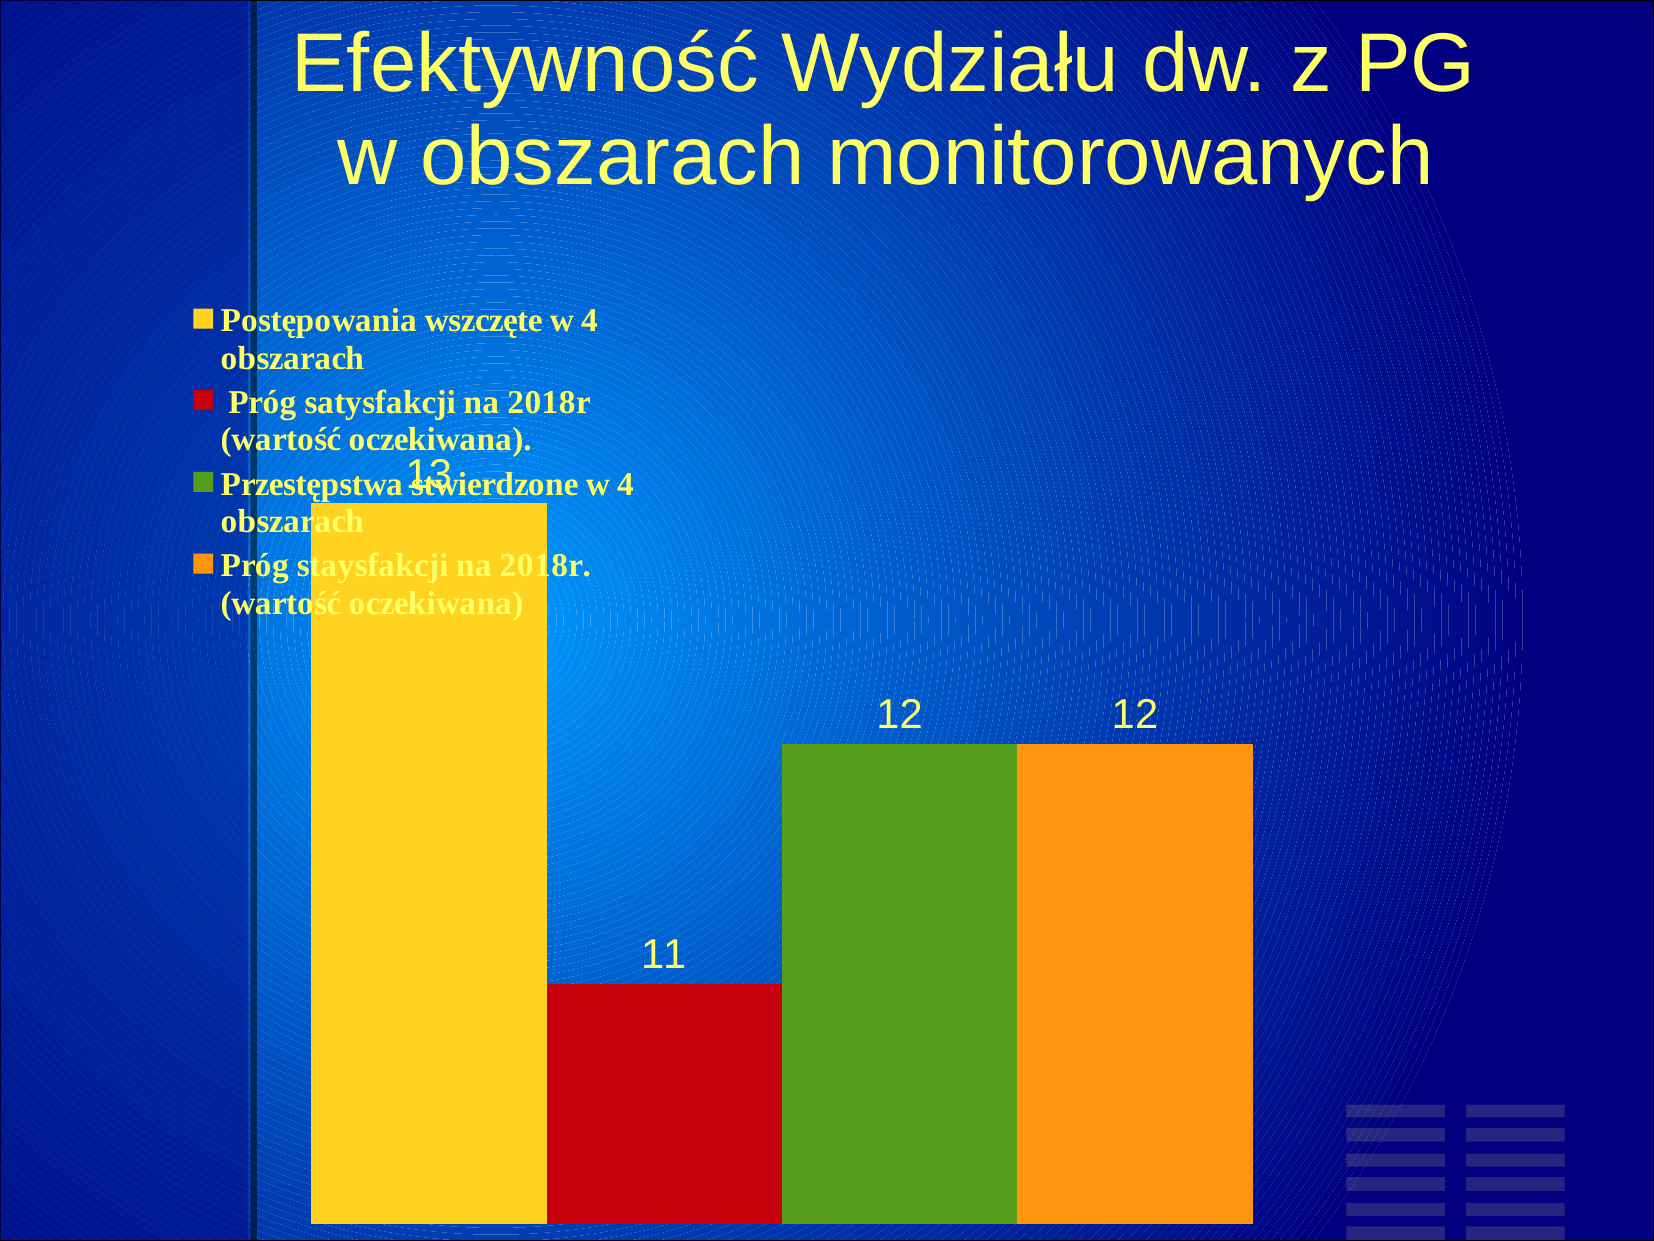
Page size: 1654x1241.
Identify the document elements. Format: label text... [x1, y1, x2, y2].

chart [183, 295, 1595, 1241]
title Efektywność Wydziału dw. z PG w obszarach monitorowanych [59, 0, 1654, 296]
